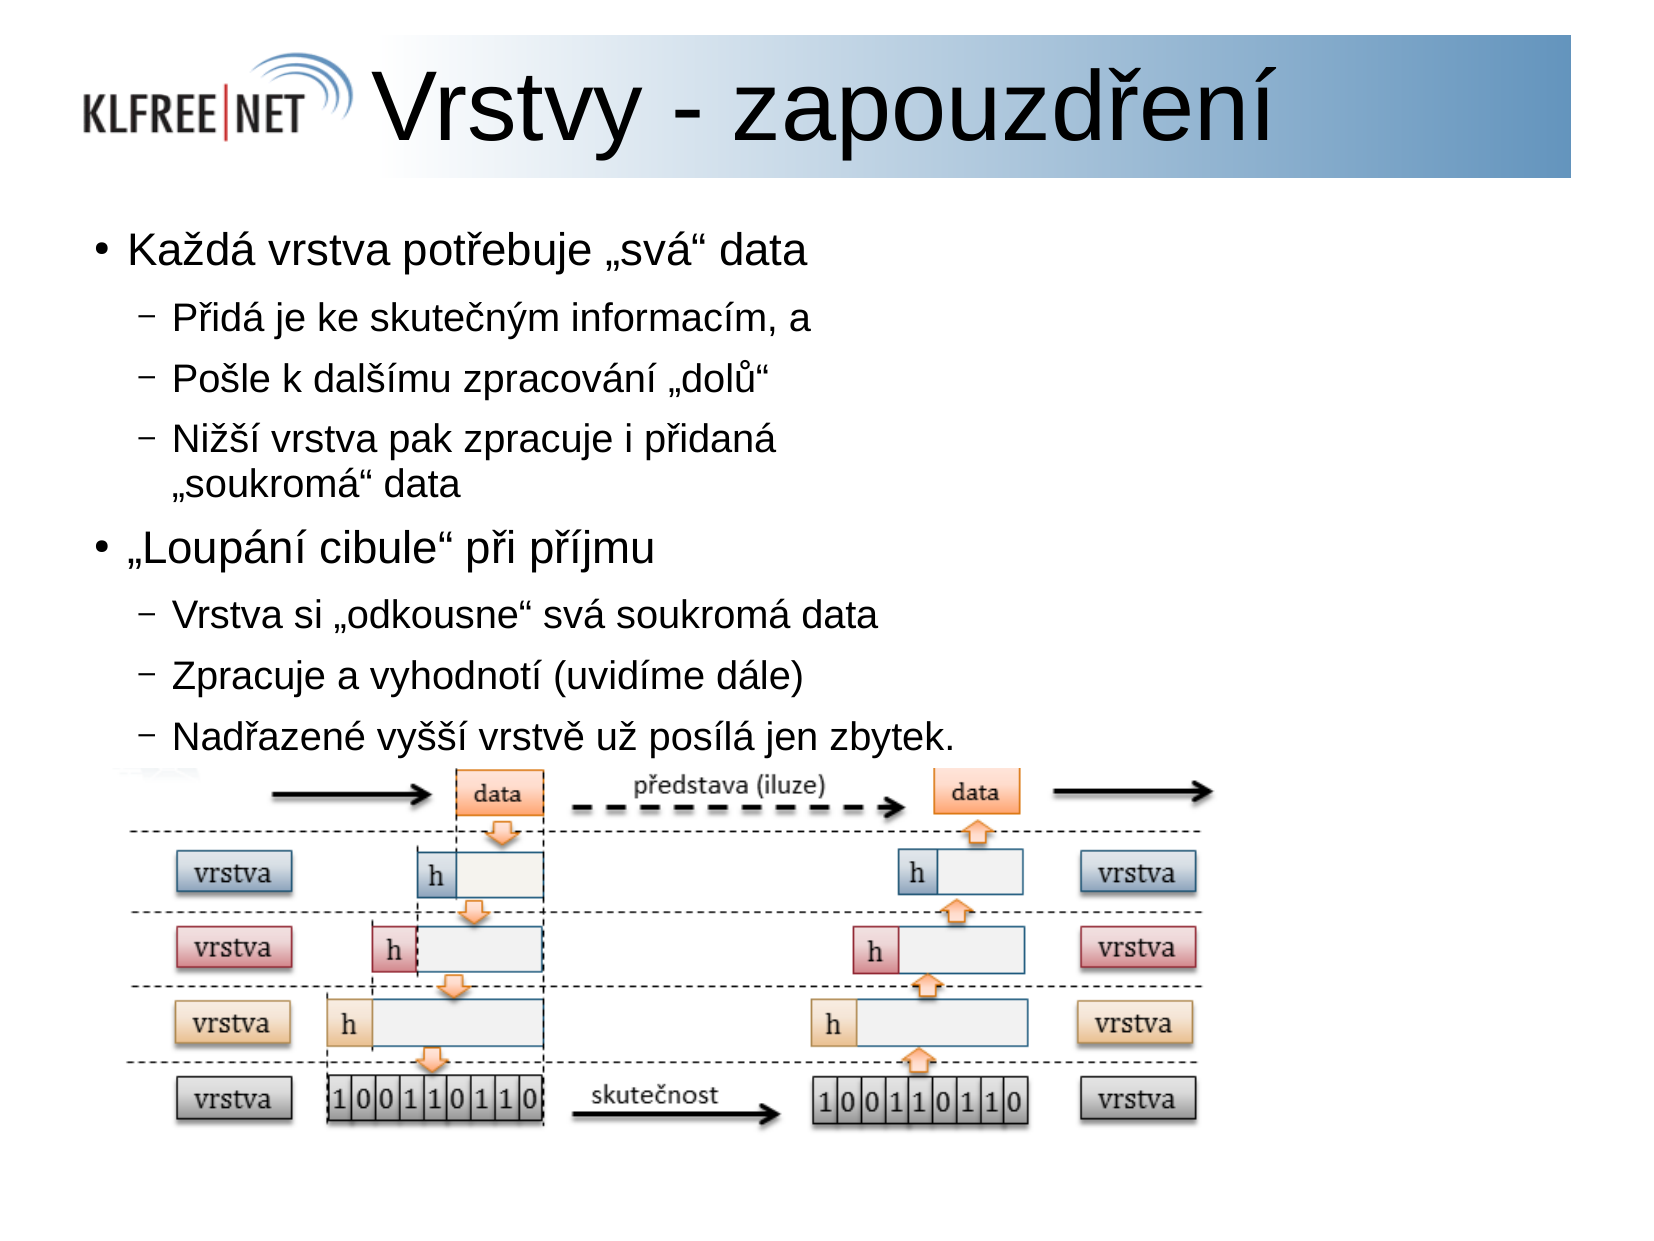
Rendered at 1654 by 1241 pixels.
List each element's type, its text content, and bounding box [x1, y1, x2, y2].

picture [59, 11, 372, 201]
title Vrstvy - zapouzdření [371, 47, 1560, 166]
picture [112, 768, 1242, 1136]
list Každá vrstva potřebuje „svá“ data Přidá je ke skutečným informacím, a Pošle k dalšímu zpracování „dolů“ Nižší vrstva pak zpracuje i přidaná „soukromá“ data „Loupání cibule“ při příjmu Vrstva si „odkousne“ svá soukromá data Zpracuje a vyhodnotí (uvidíme dále) Nadřazené vyšší vrstvě už posílá jen zbytek. [82, 224, 1571, 765]
